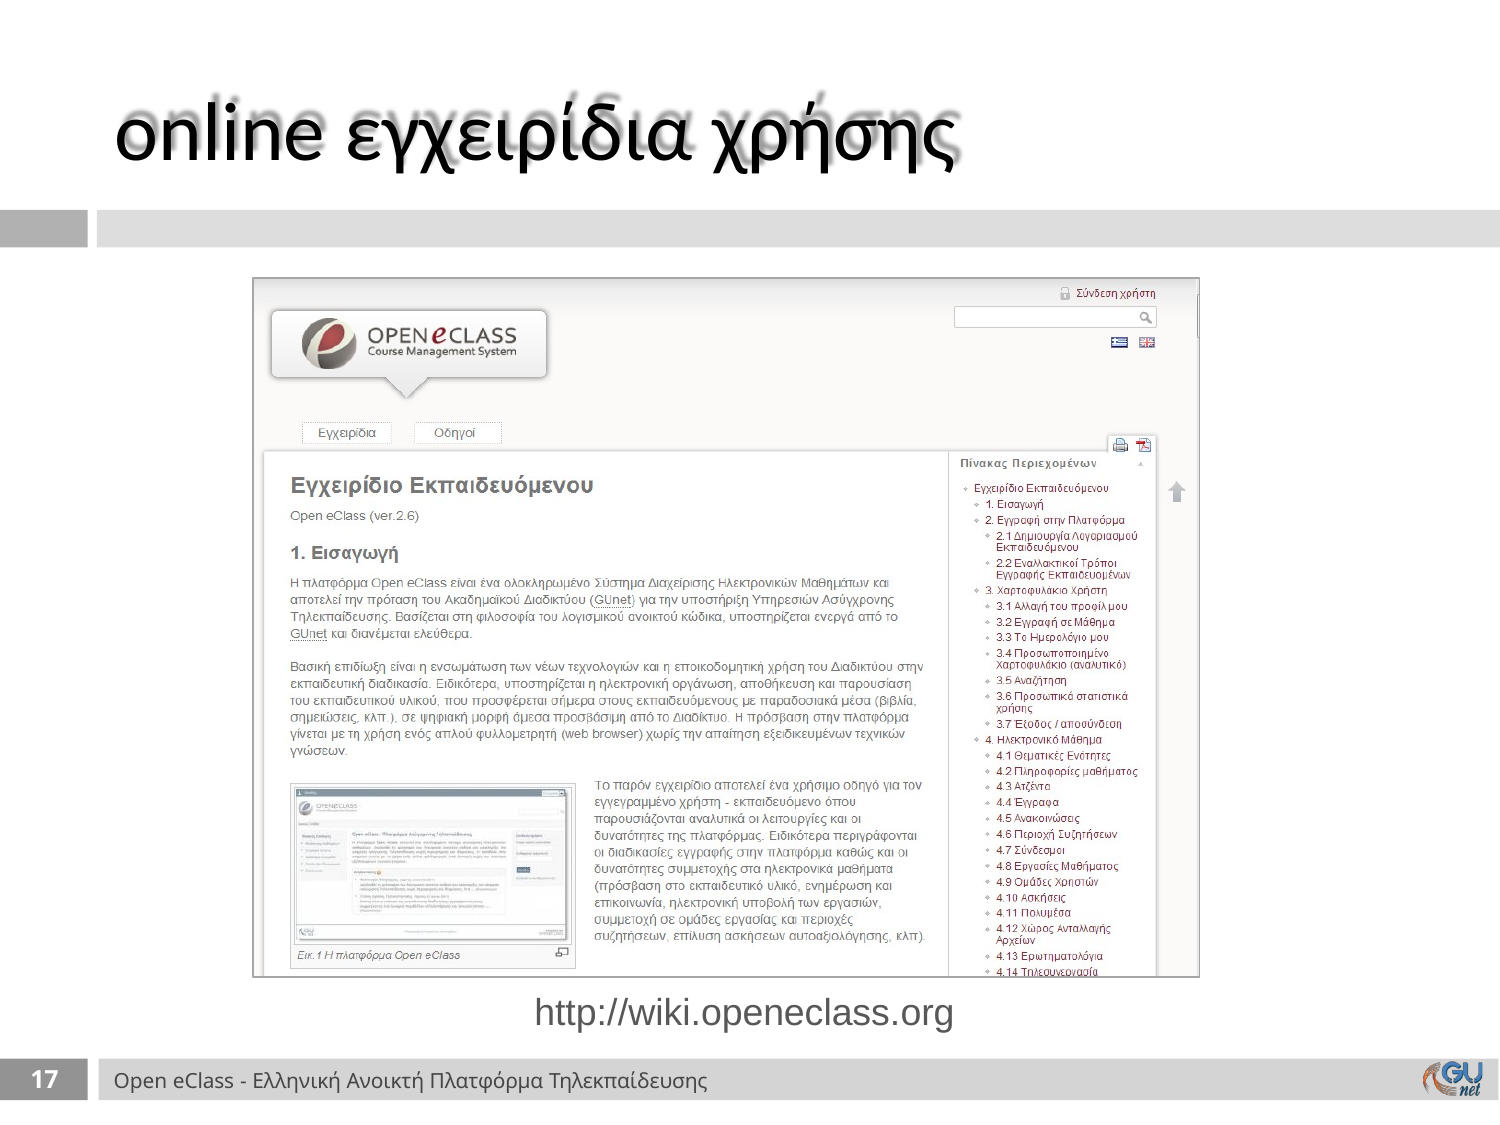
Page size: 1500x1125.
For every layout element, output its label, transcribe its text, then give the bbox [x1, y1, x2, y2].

title online εγχειρίδια χρήσης [89, 77, 1411, 165]
text_box [0, 1058, 88, 1101]
text_box Open eClass - Ελληνική Ανοικτή Πλατφόρμα Τηλεκπαίδευσης [111, 1068, 753, 1094]
text_box [254, 279, 1199, 976]
text_box [98, 1058, 1499, 1101]
text_box [62, 41, 1037, 178]
text_box http://wiki.openeclass.org [532, 987, 957, 1030]
text_box 17 [26, 1063, 62, 1093]
